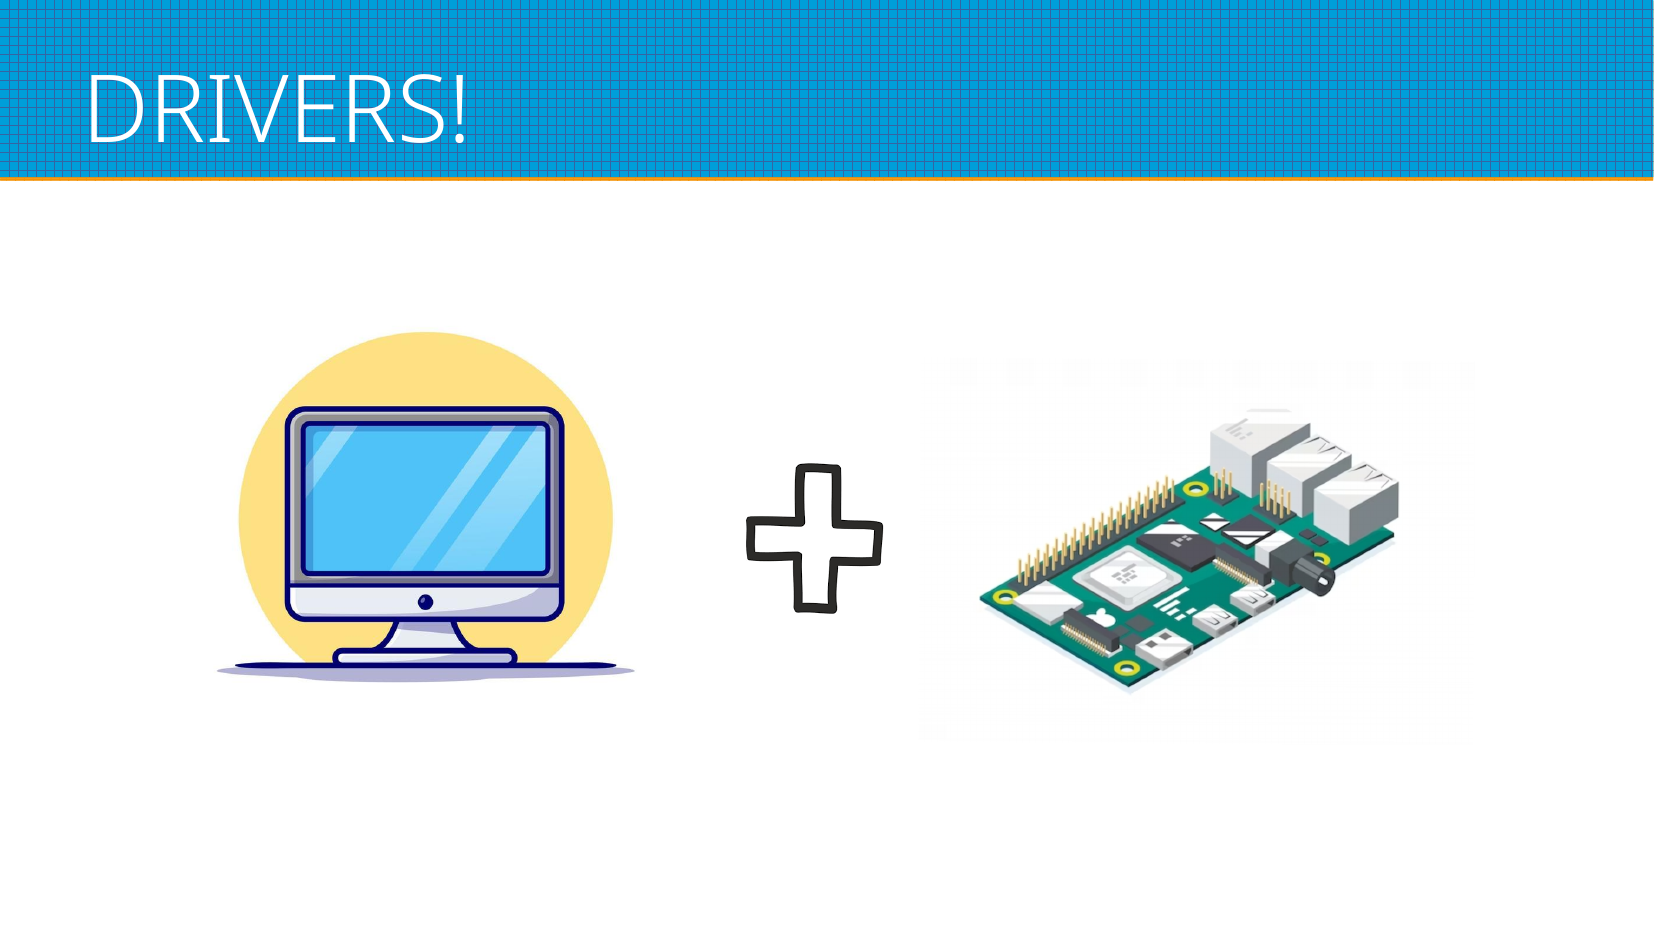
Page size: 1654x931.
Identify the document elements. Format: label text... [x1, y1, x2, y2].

picture [724, 455, 901, 627]
picture [138, 213, 713, 788]
title DRIVERS! [82, 14, 1571, 171]
picture [918, 357, 1475, 745]
